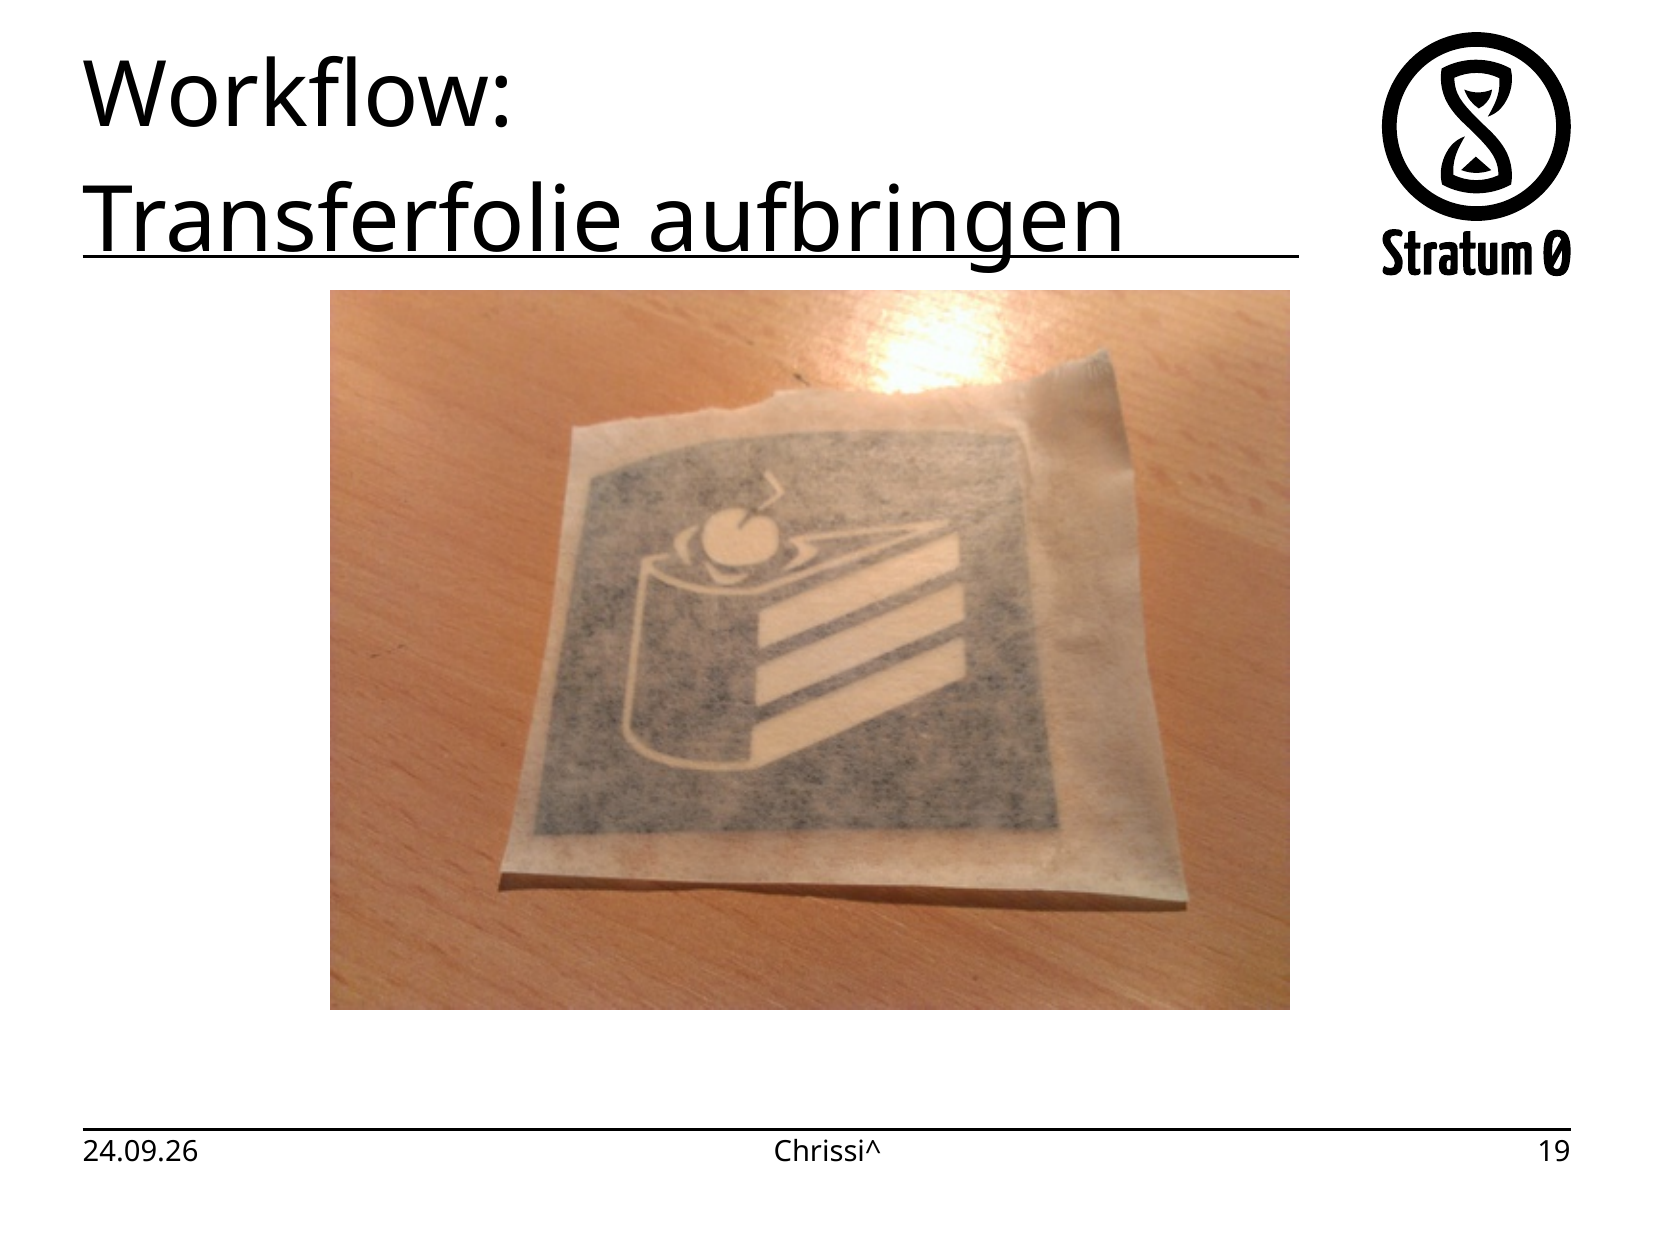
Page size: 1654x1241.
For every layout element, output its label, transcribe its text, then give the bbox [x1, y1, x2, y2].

title Workflow: Transferfolie aufbringen [82, 45, 1300, 261]
picture [330, 290, 1290, 1010]
